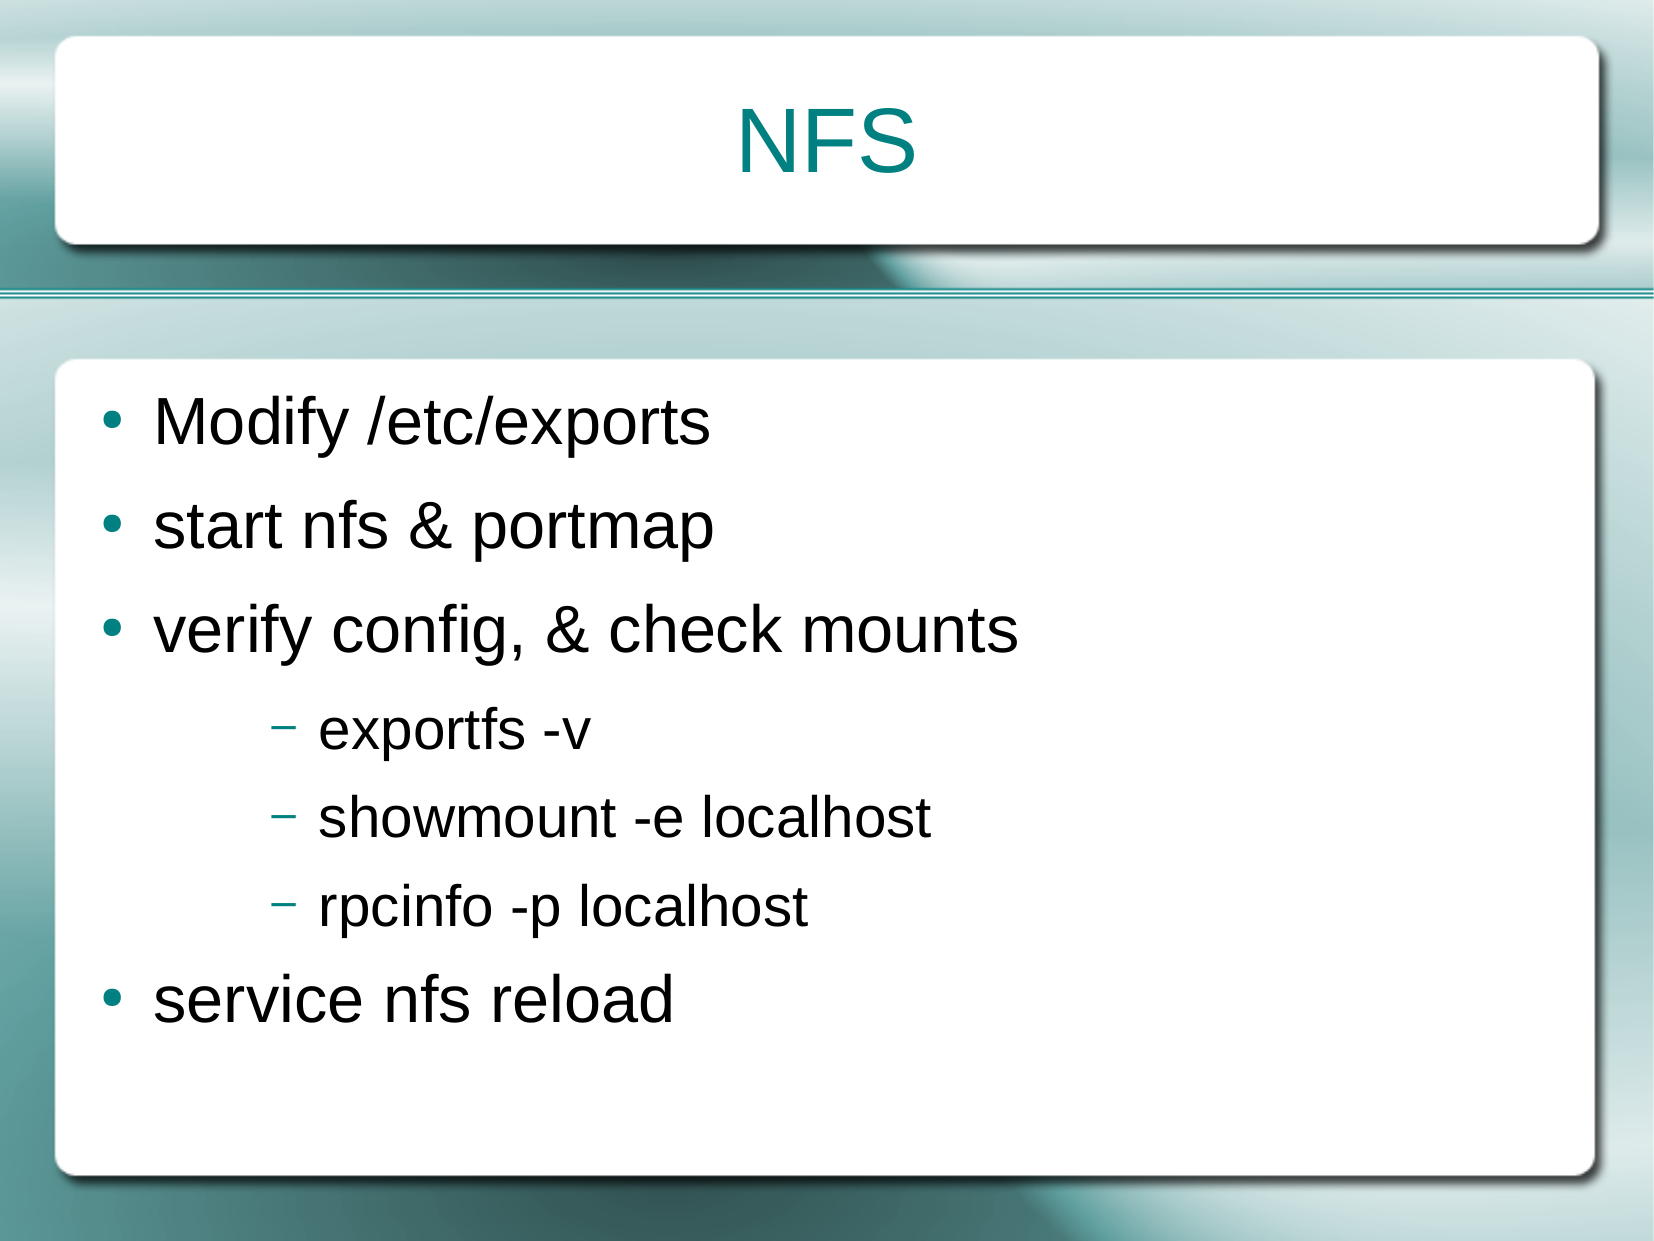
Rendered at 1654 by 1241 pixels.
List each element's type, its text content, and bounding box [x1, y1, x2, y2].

list Modify /etc/exports start nfs & portmap verify config, & check mounts exportfs -v showmount -e localhost rpcinfo -p localhost service nfs reload [82, 383, 1571, 1037]
title NFS [82, 45, 1571, 238]
picture [0, 0, 1654, 1241]
